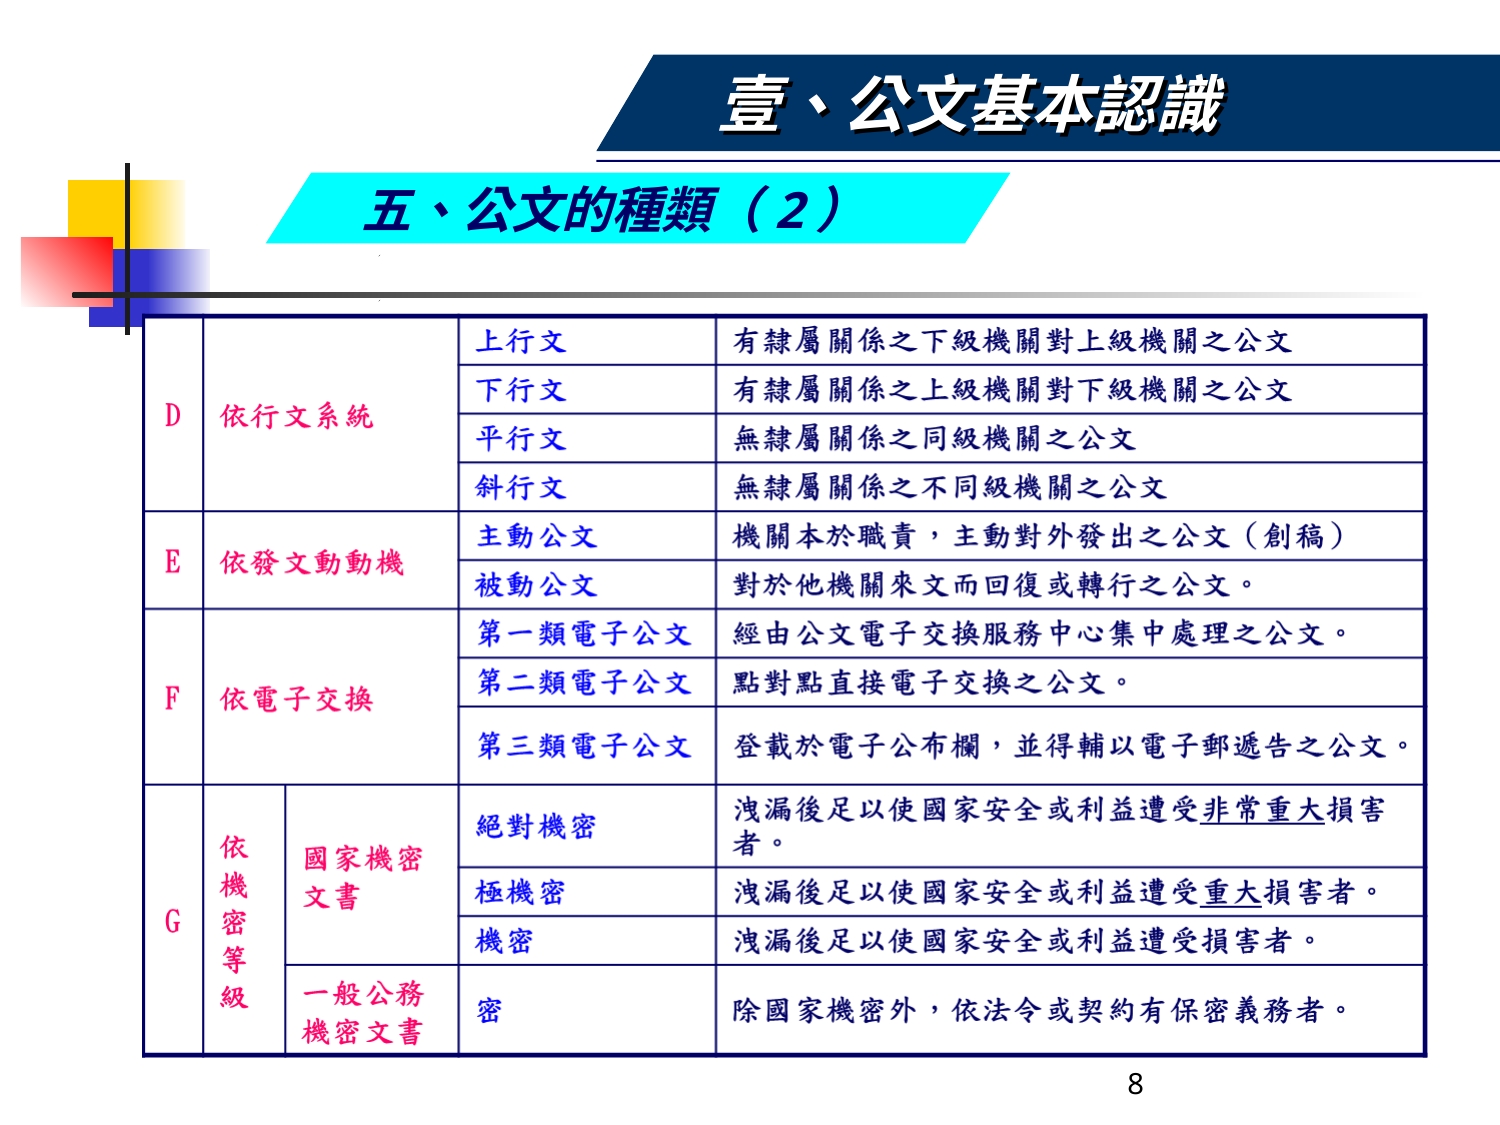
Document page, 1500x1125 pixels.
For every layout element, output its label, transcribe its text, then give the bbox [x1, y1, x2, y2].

text_box 壹、公文基本認識 [596, 54, 1500, 152]
picture [142, 310, 1438, 1067]
text_box <編號> [1112, 1067, 1426, 1113]
text_box 五、公文的種類（2） [267, 172, 1011, 244]
